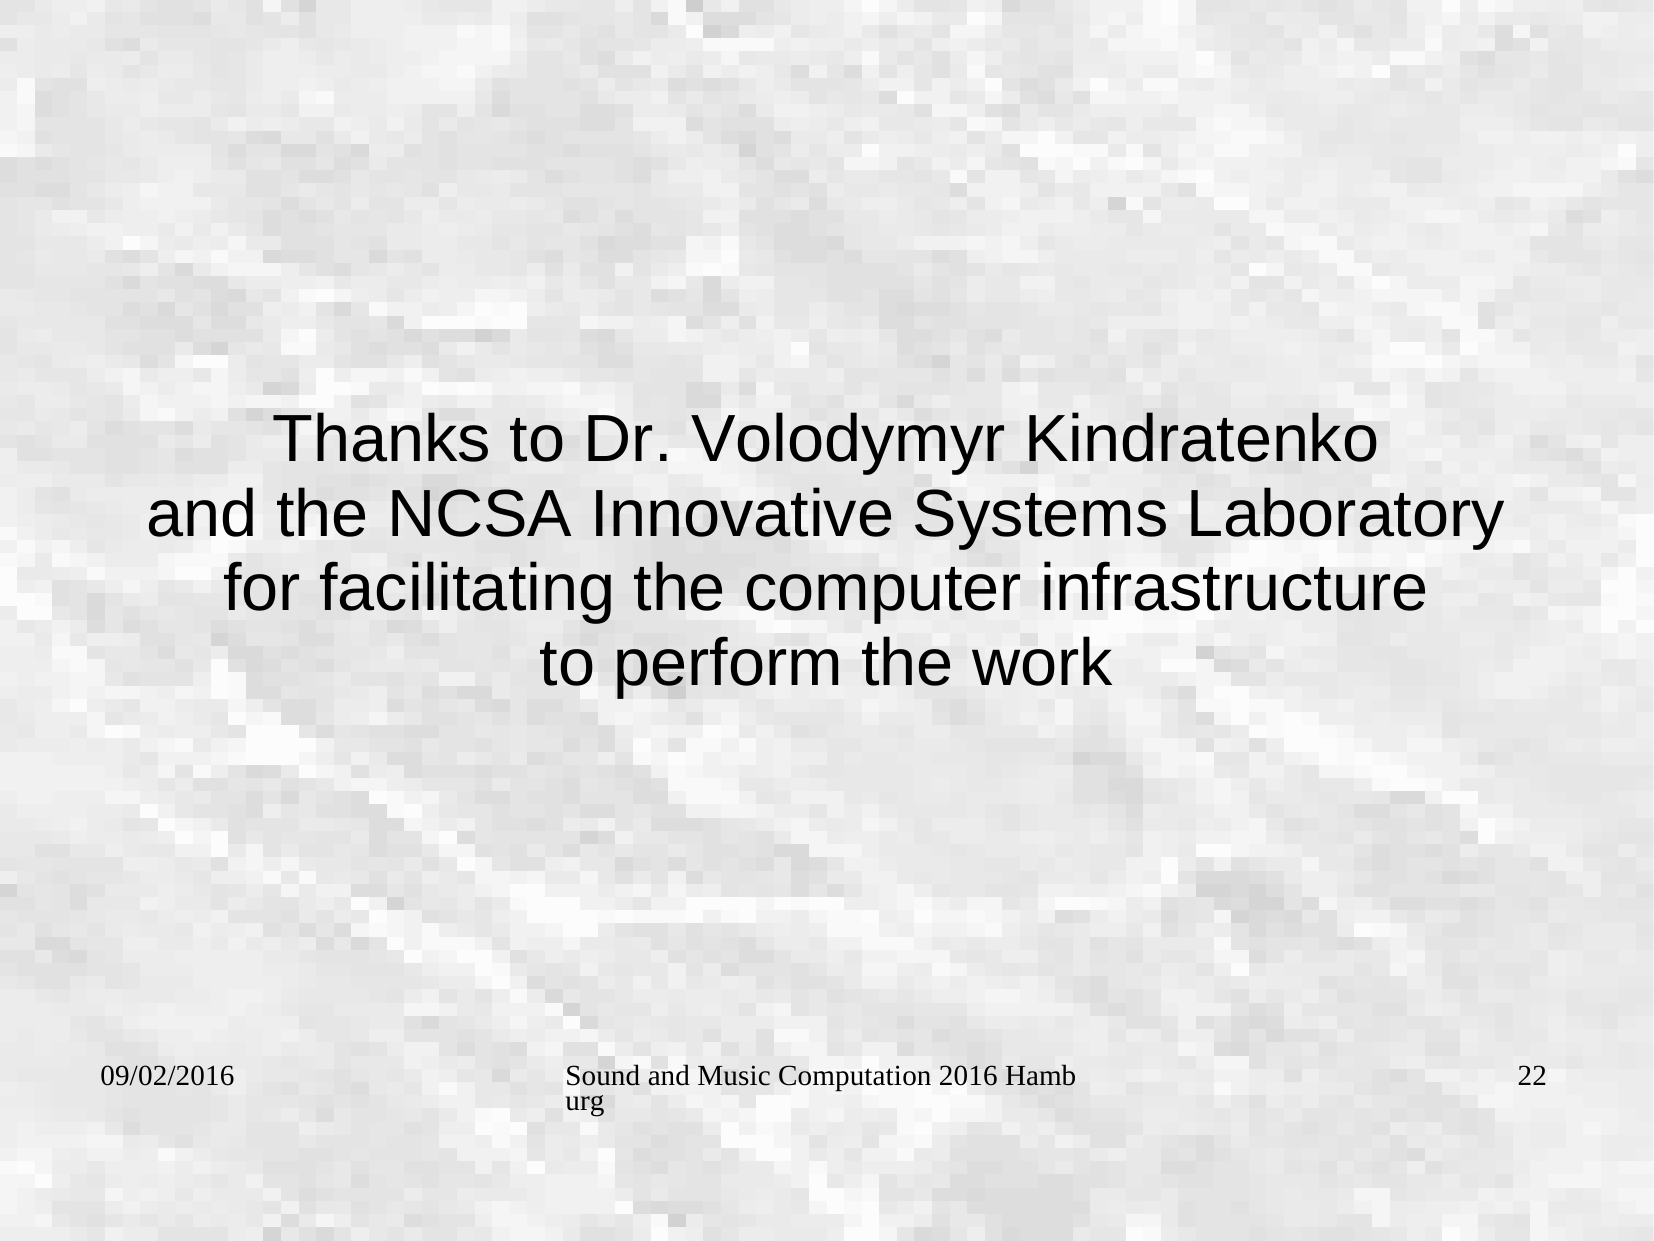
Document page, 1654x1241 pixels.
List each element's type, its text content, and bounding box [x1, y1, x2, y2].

picture [0, 0, 1654, 1241]
subtitle Thanks to Dr. Volodymyr Kindratenko and the NCSA Innovative Systems Laboratory for facilitating the computer infrastructure to perform the work [118, 98, 1536, 1003]
